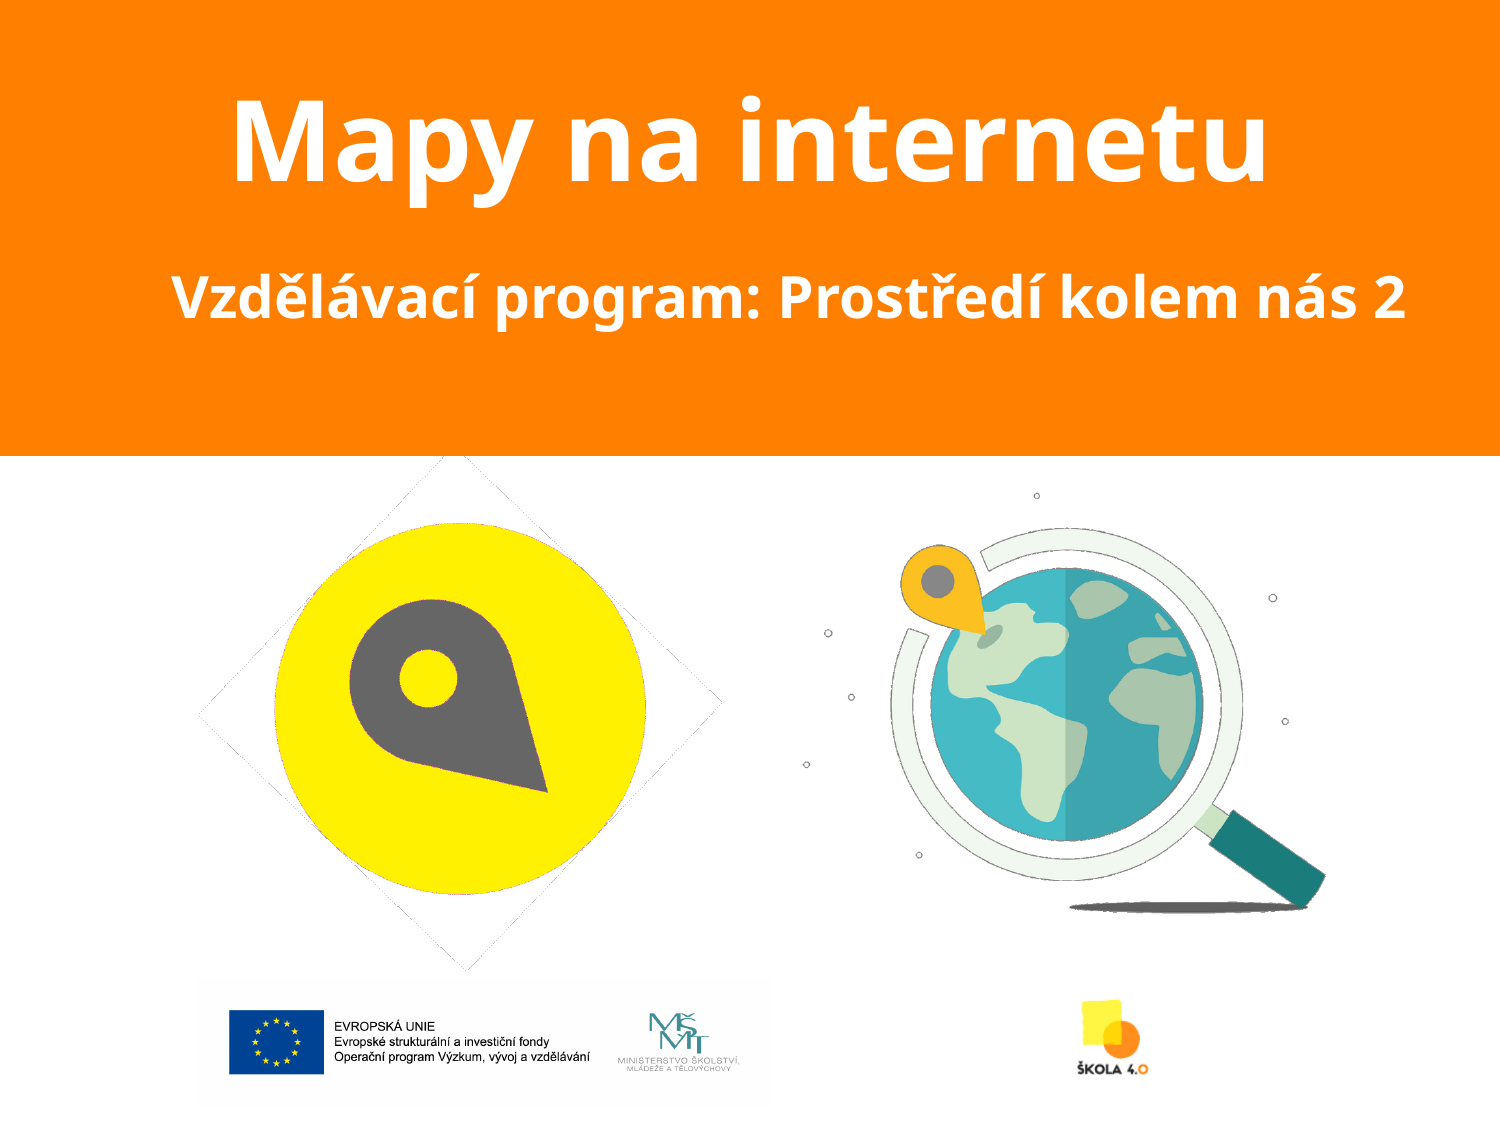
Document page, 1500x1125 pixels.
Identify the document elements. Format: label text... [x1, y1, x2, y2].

text_box [0, 0, 1500, 456]
text_box Vzdělávací program: Prostředí kolem nás 2 [157, 252, 1422, 337]
picture [197, 456, 1394, 1106]
text_box Mapy na internetu [112, 61, 1388, 304]
picture [197, 456, 722, 971]
